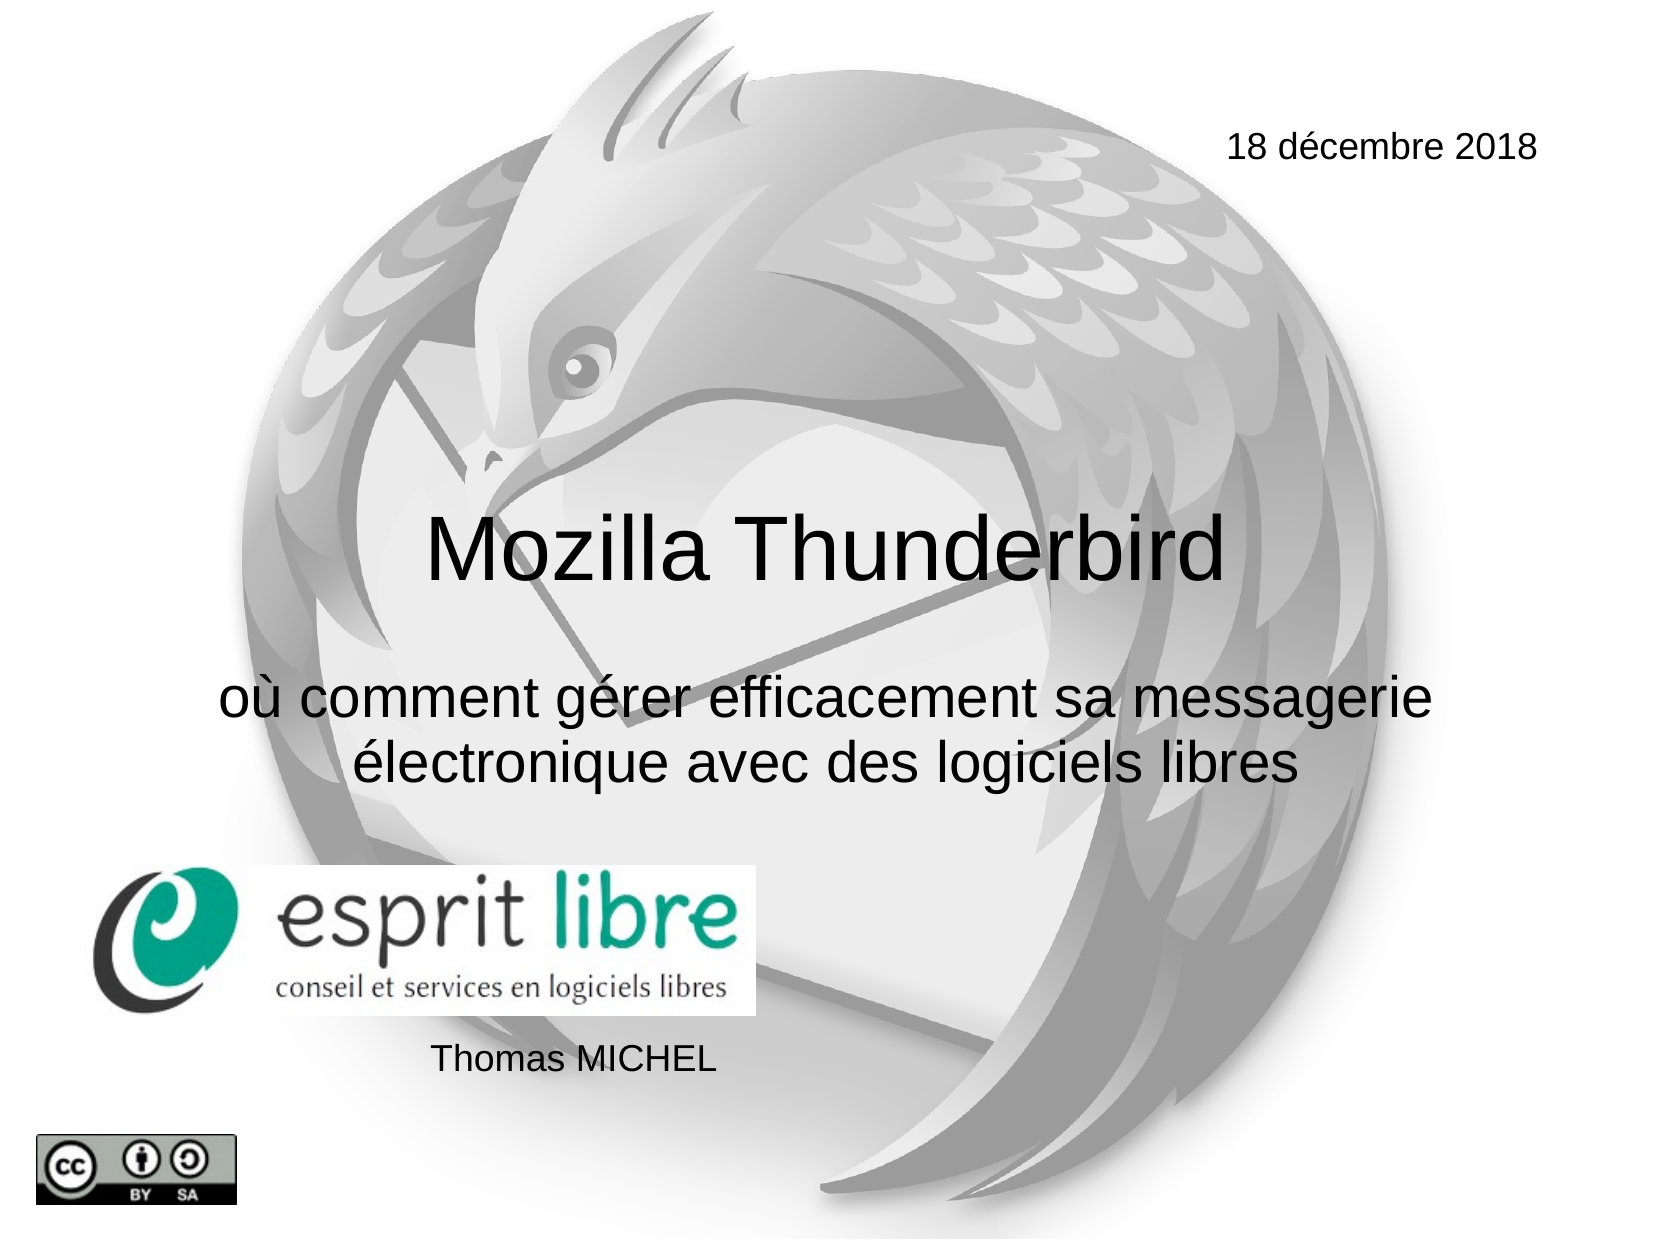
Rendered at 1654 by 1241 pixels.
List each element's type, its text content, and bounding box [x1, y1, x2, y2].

title Mozilla Thunderbird où comment gérer efficacement sa messagerie électronique avec des logiciels libres [82, 497, 1571, 796]
text_box 18 décembre 2018 [1169, 118, 1595, 201]
picture [209, 0, 1450, 497]
picture [36, 796, 1450, 1239]
text_box Thomas MICHEL [415, 1029, 733, 1087]
